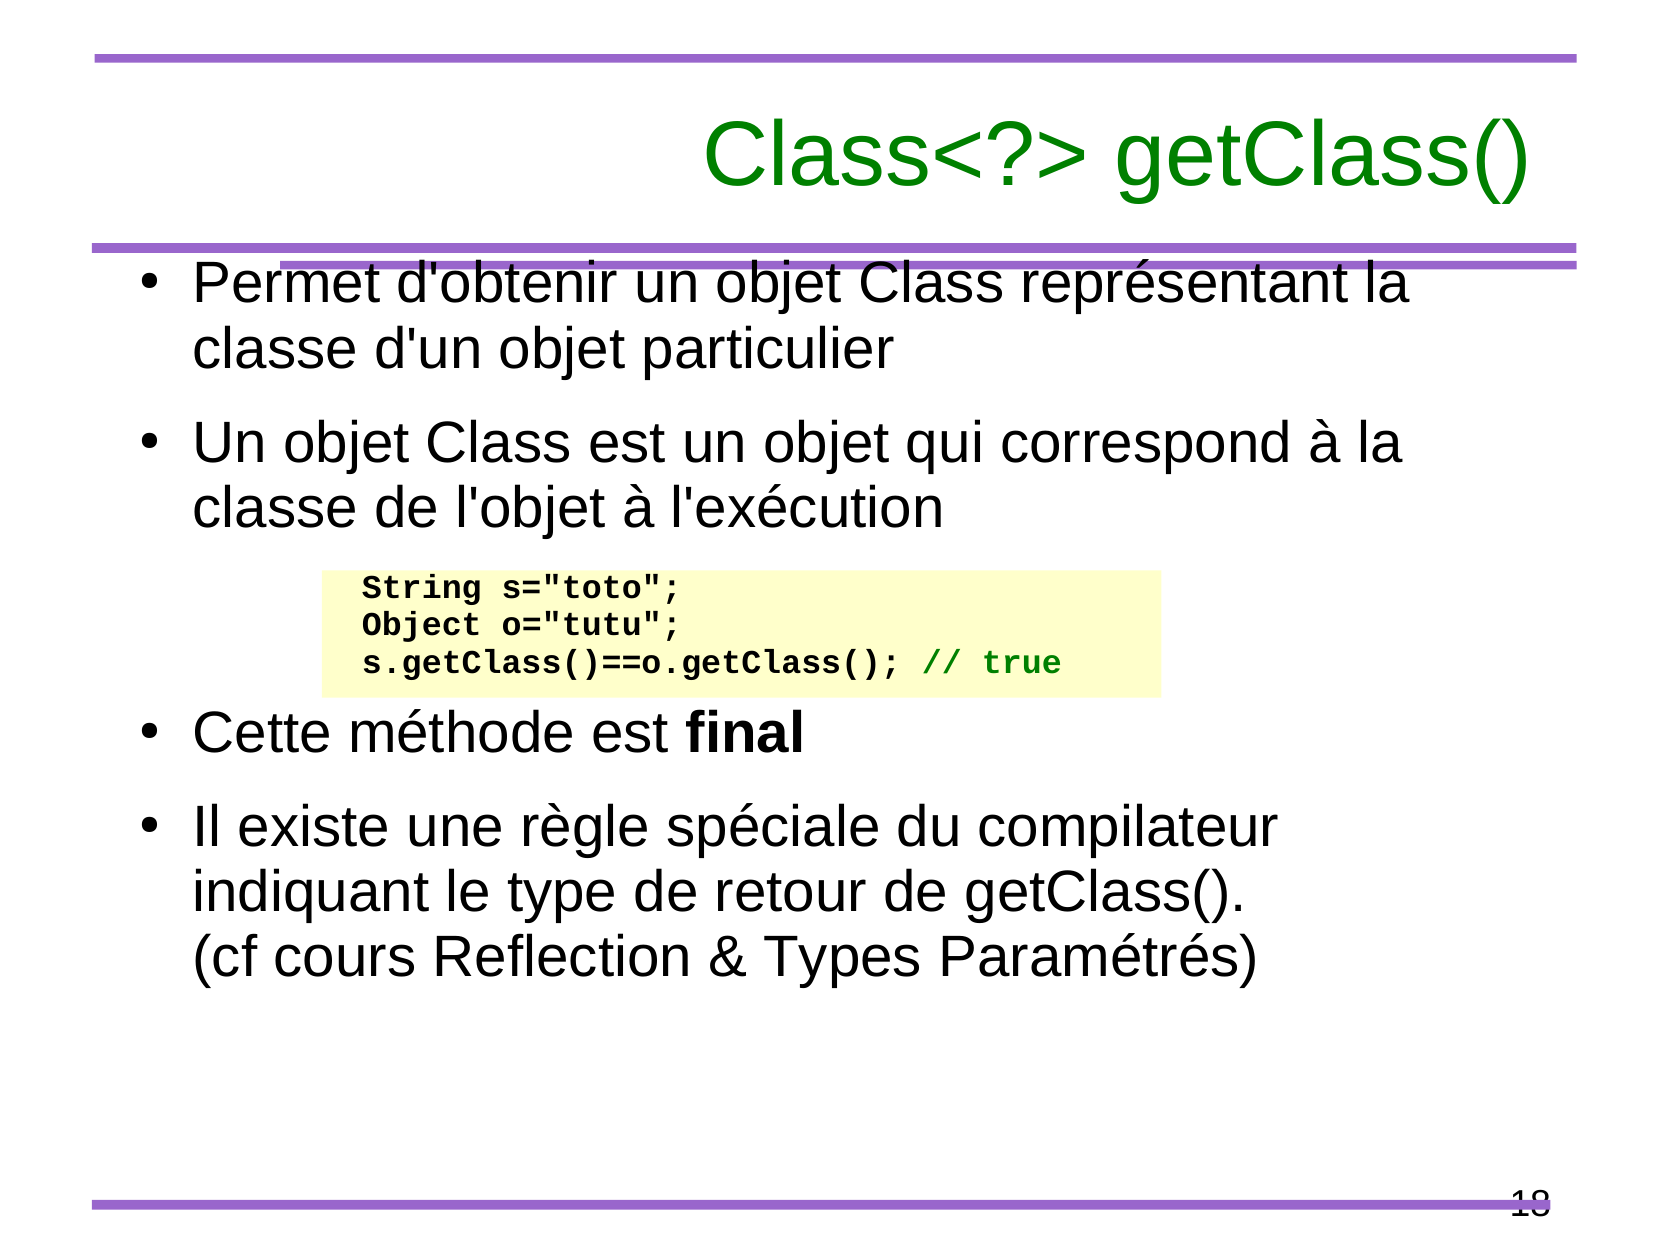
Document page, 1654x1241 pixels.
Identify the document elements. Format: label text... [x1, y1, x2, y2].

title Class<?> getClass() [121, 49, 1534, 250]
list Permet d'obtenir un objet Class représentant la classe d'un objet particulier Un objet Class est un objet qui correspond à la classe de l'objet à l'exécution Cette méthode est final Il existe une règle spéciale du compilateur indiquant le type de retour de getClass(). (cf cours Reflection & Types Paramétrés) [121, 250, 1534, 1032]
text_box String s="toto"; Object o="tutu"; s.getClass()==o.getClass(); // true [321, 570, 1162, 698]
